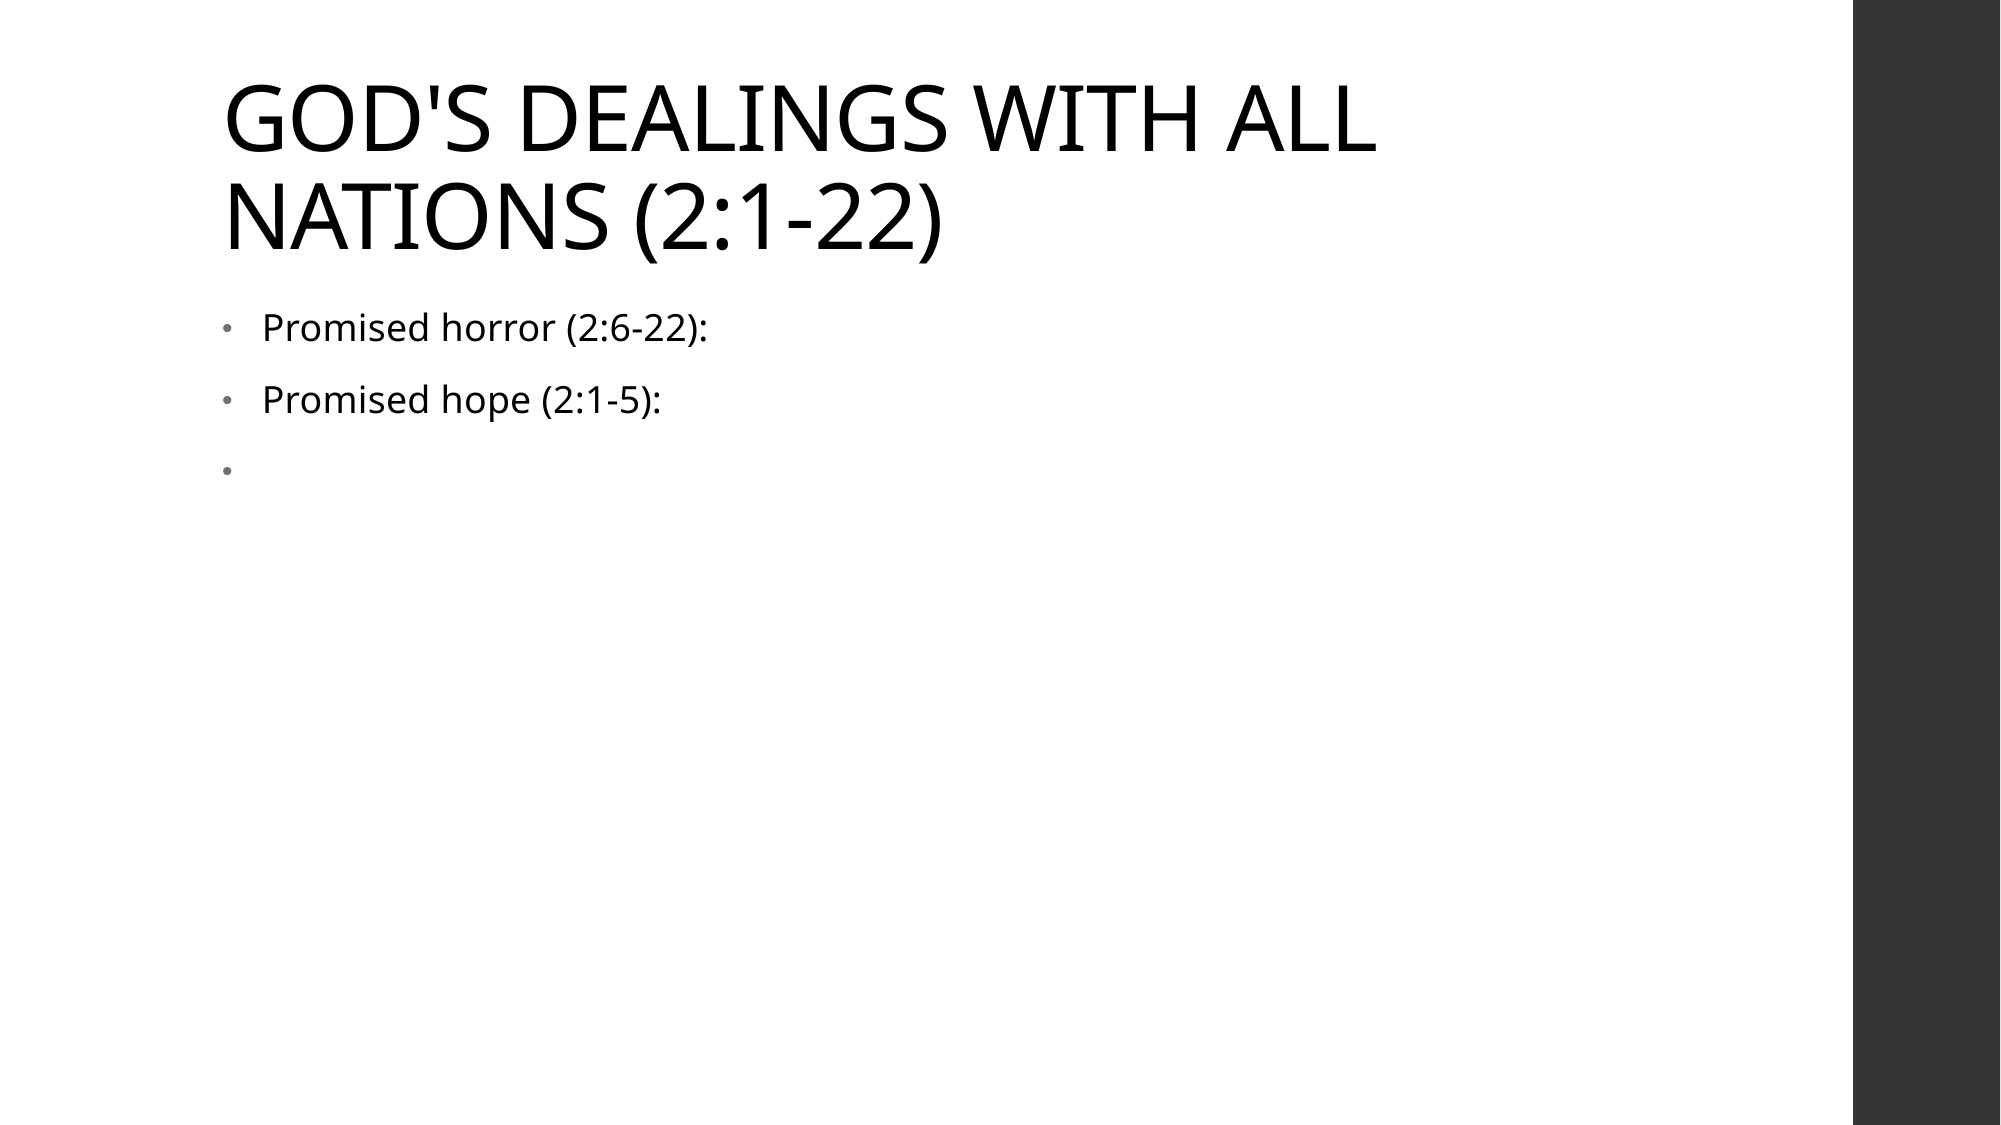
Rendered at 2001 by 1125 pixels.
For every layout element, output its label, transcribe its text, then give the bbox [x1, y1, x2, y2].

list Promised horror (2:6-22): Promised hope (2:1-5): [206, 299, 1617, 1014]
title GOD'S DEALINGS WITH ALL NATIONS (2:1-22) [206, 60, 1797, 278]
